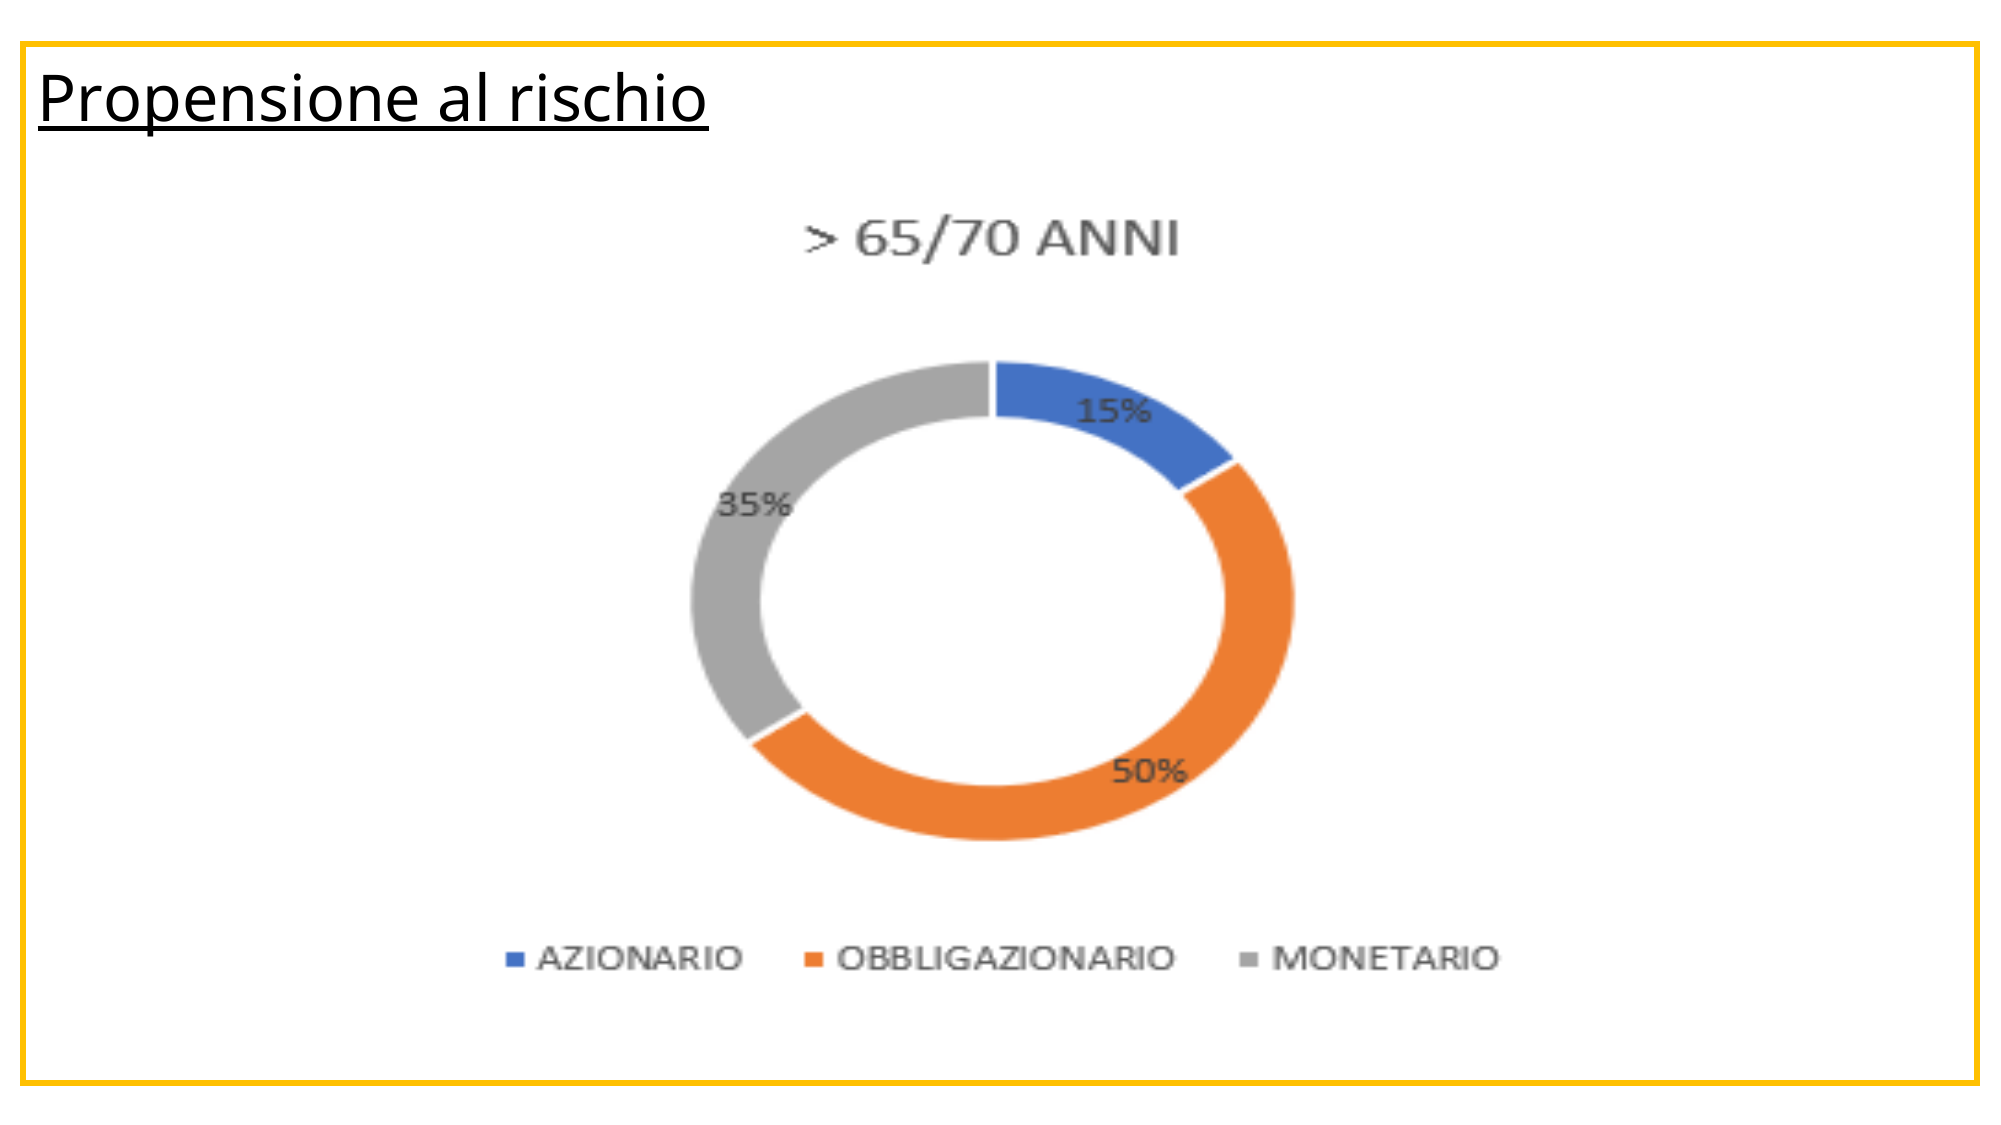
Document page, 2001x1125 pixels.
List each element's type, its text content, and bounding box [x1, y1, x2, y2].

picture [124, 186, 1875, 1000]
text_box Propensione al rischio [22, 43, 1978, 1083]
